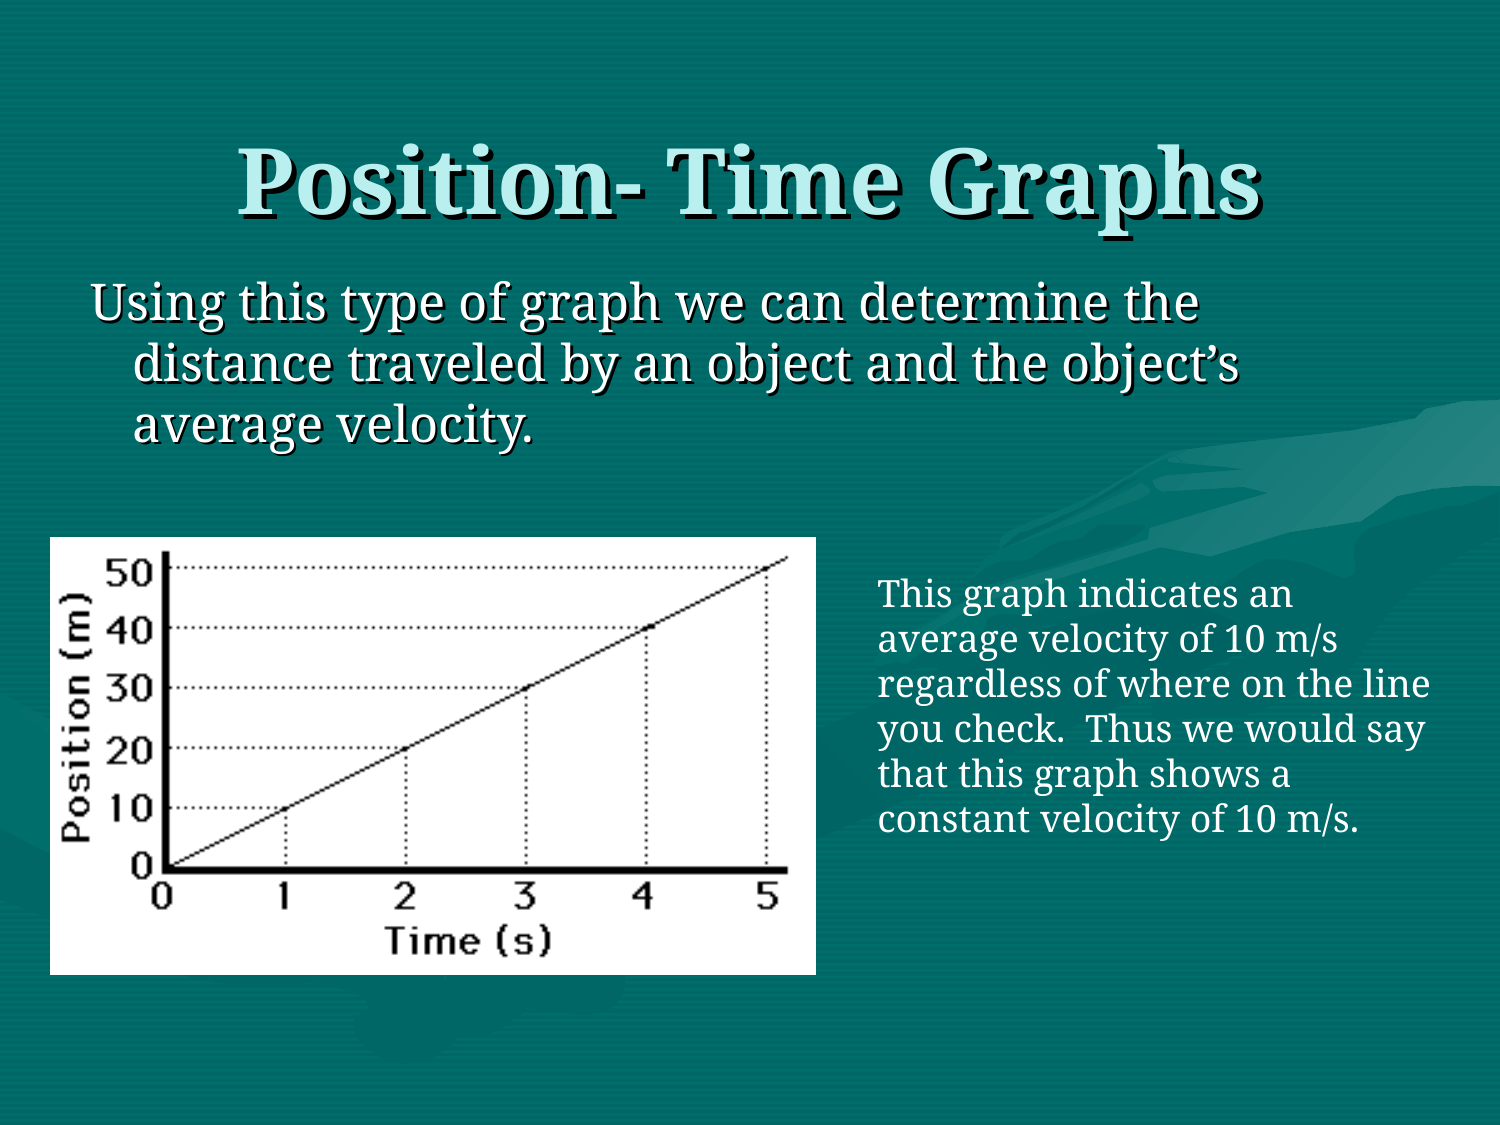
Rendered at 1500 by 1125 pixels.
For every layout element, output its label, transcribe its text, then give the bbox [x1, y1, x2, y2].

title Position- Time Graphs [75, 44, 1426, 233]
text_box This graph indicates an average velocity of 10 m/s regardless of where on the line you check. Thus we would say that this graph shows a constant velocity of 10 m/s. [862, 562, 1451, 848]
picture [0, 0, 1500, 1125]
list Using this type of graph we can determine the distance traveled by an object and the object’s average velocity. [75, 262, 1426, 463]
